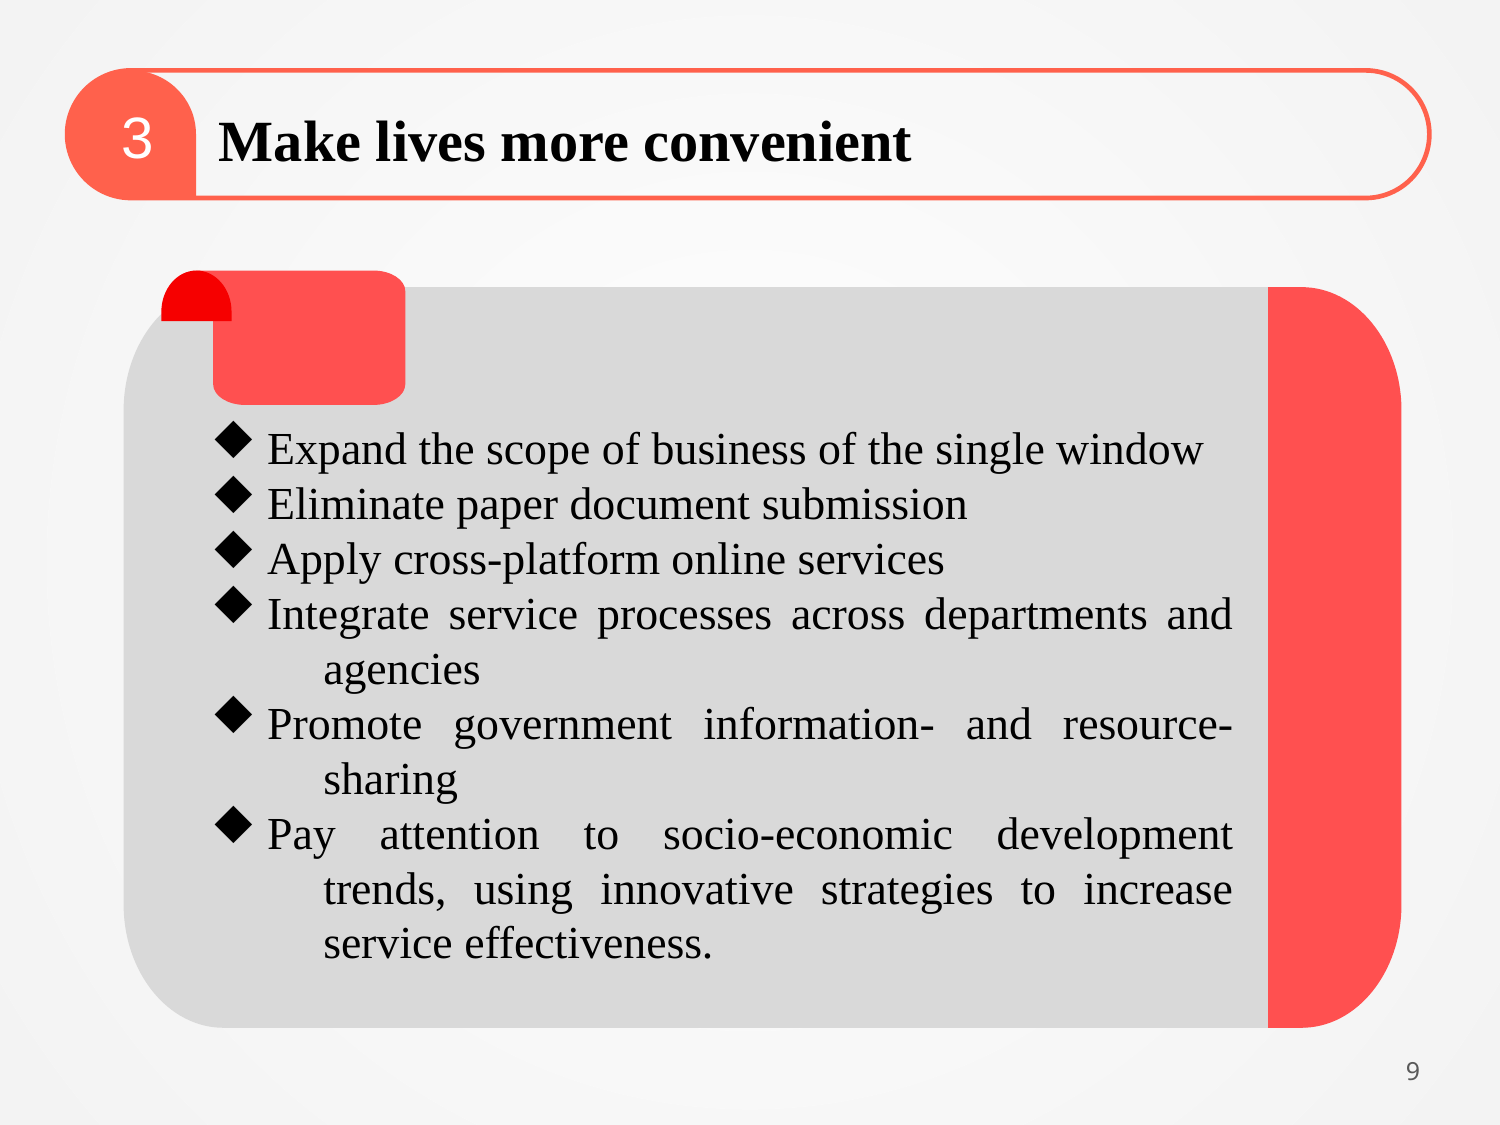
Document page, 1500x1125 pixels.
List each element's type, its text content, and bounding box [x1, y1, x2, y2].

text_box [67, 97, 79, 171]
text_box [123, 270, 1402, 1028]
text_box 3 [79, 92, 196, 179]
text_box [83, 70, 180, 92]
text_box Expand the scope of business of the single window Eliminate paper document submission Apply cross-platform online services Integrate service processes across departments and agencies Promote government information- and resource-sharing Pay attention to socio-economic development trends, using innovative strategies to increase service effectiveness. [196, 411, 1249, 976]
text_box 8 [1401, 1042, 1494, 1103]
text_box [85, 179, 197, 198]
text_box Make lives more convenient [190, 96, 1500, 181]
